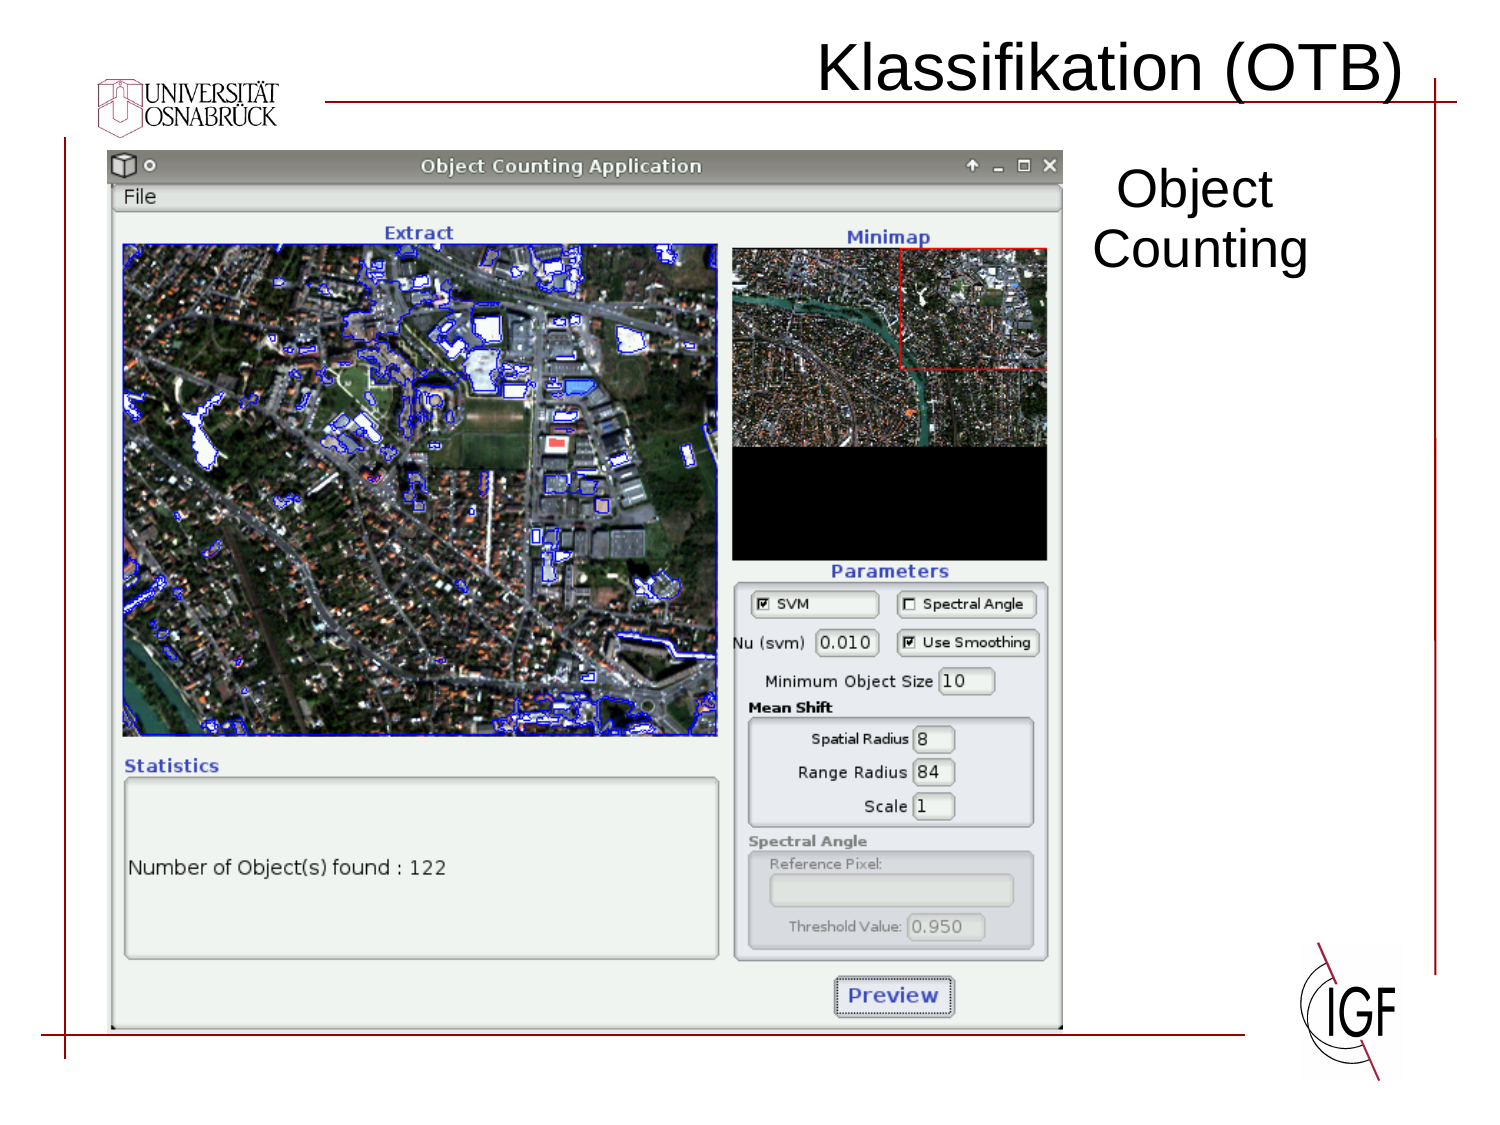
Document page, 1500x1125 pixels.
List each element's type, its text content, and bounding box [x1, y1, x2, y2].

picture [107, 150, 1063, 1034]
picture [97, 79, 279, 138]
text_box Object Counting [1092, 158, 1418, 327]
picture [1300, 942, 1404, 1081]
title Klassifikation (OTB) [520, 4, 1421, 130]
